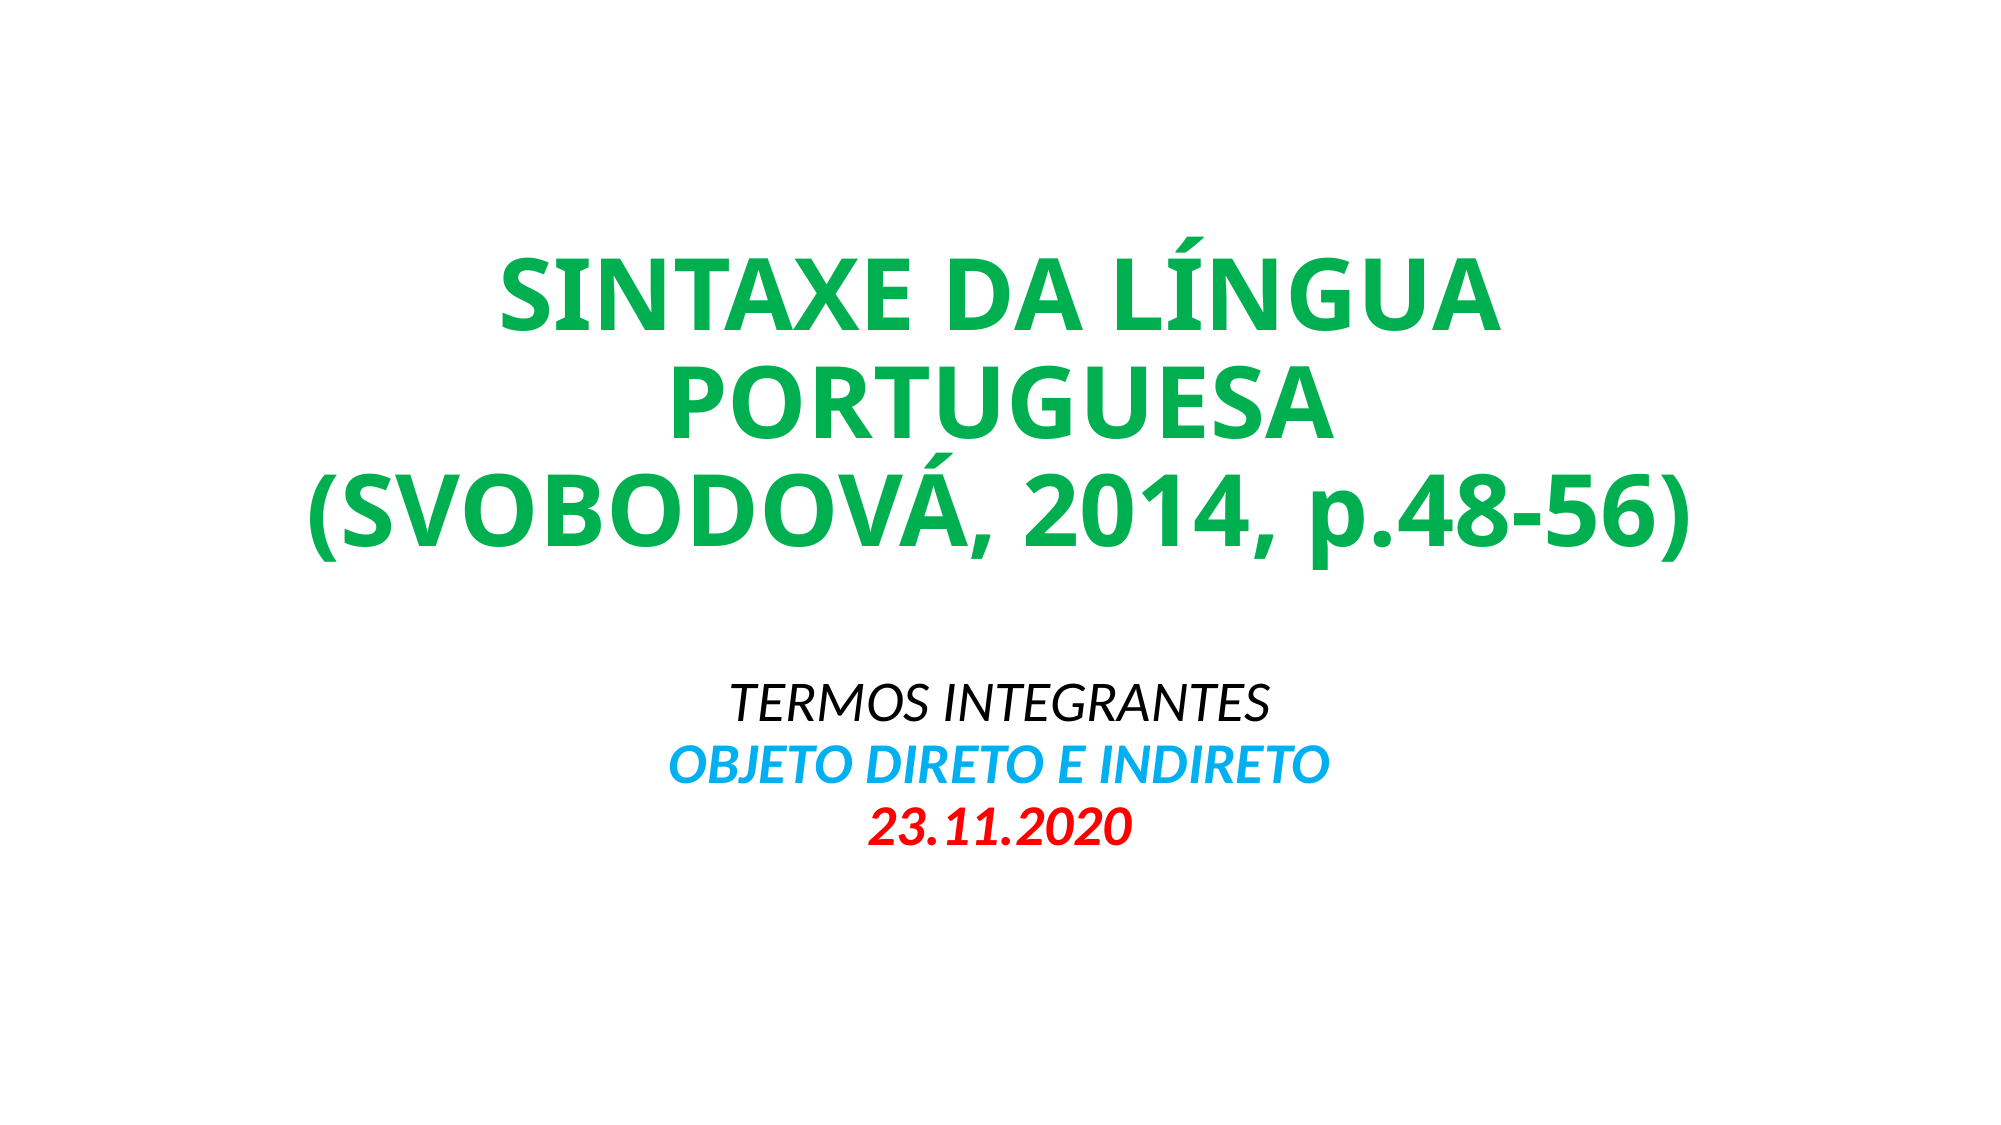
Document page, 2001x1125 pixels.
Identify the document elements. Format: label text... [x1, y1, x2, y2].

title SINTAXE DA LÍNGUA PORTUGUESA (SVOBODOVÁ, 2014, p.48-56) [249, 184, 1750, 576]
subtitle TERMOS INTEGRANTES OBJETO DIRETO E INDIRETO 23.11.2020 [249, 590, 1750, 863]
